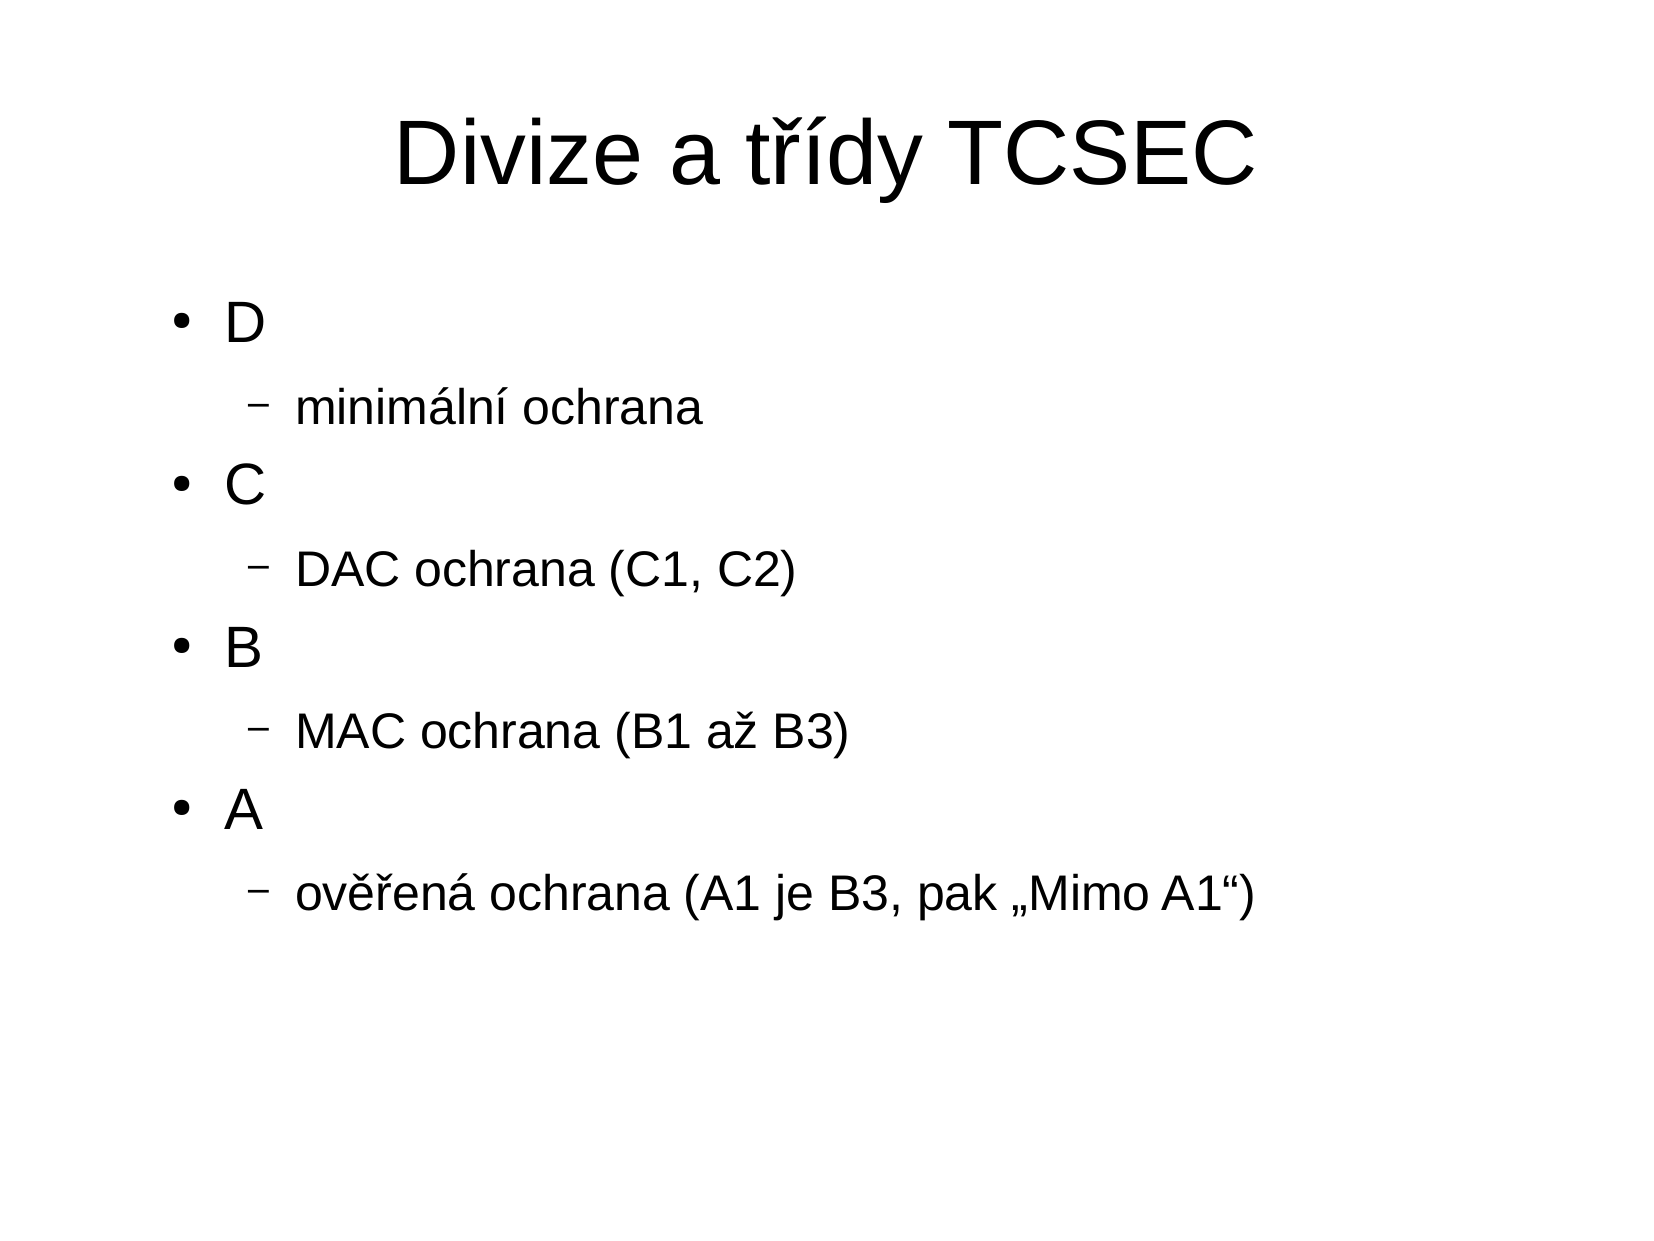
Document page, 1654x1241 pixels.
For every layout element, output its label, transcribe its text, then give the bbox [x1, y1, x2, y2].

list D minimální ochrana C DAC ochrana (C1, C2) B MAC ochrana (B1 až B3) A ověřená ochrana (A1 je B3, pak „Mimo A1“) [82, 290, 1571, 1109]
title Divize a třídy TCSEC [82, 49, 1571, 257]
